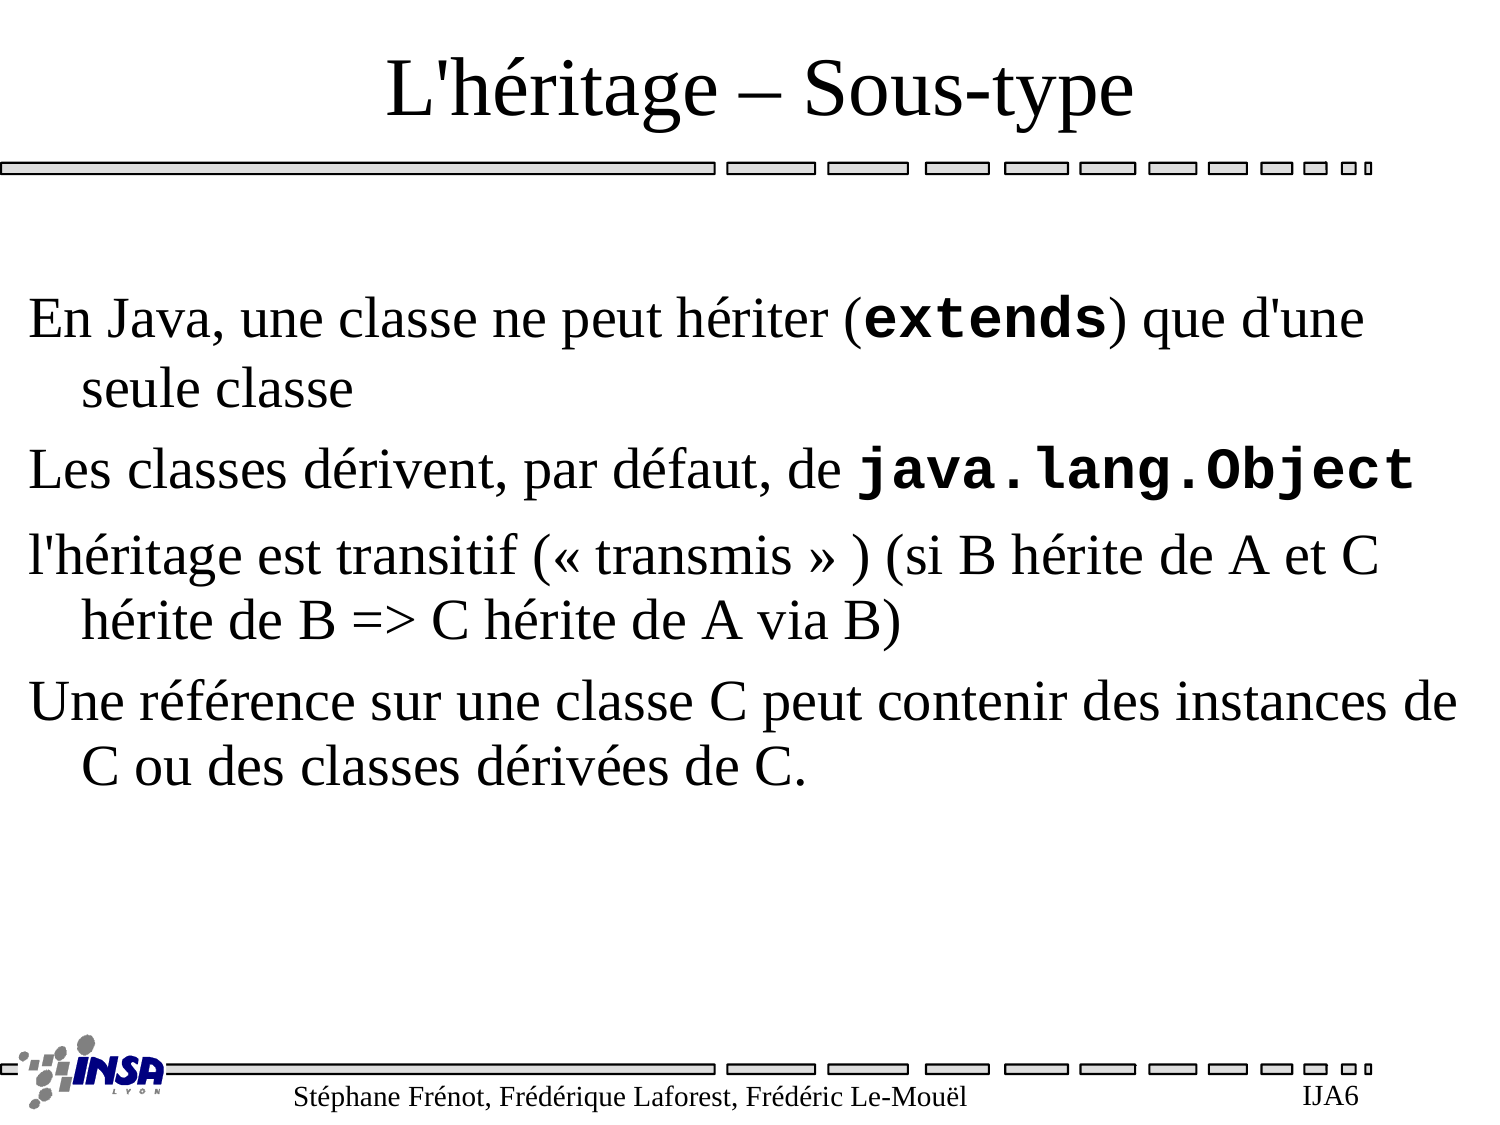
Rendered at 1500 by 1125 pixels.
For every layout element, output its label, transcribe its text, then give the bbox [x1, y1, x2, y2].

list En Java, une classe ne peut hériter (extends) que d'une seule classe Les classes dérivent, par défaut, de java.lang.Object l'héritage est transitif (« transmis » ) (si B hérite de A et C hérite de B => C hérite de A via B) Une référence sur une classe C peut contenir des instances de C ou des classes dérivées de C. [14, 197, 1500, 1022]
title L'héritage – Sous-type [123, 42, 1399, 151]
